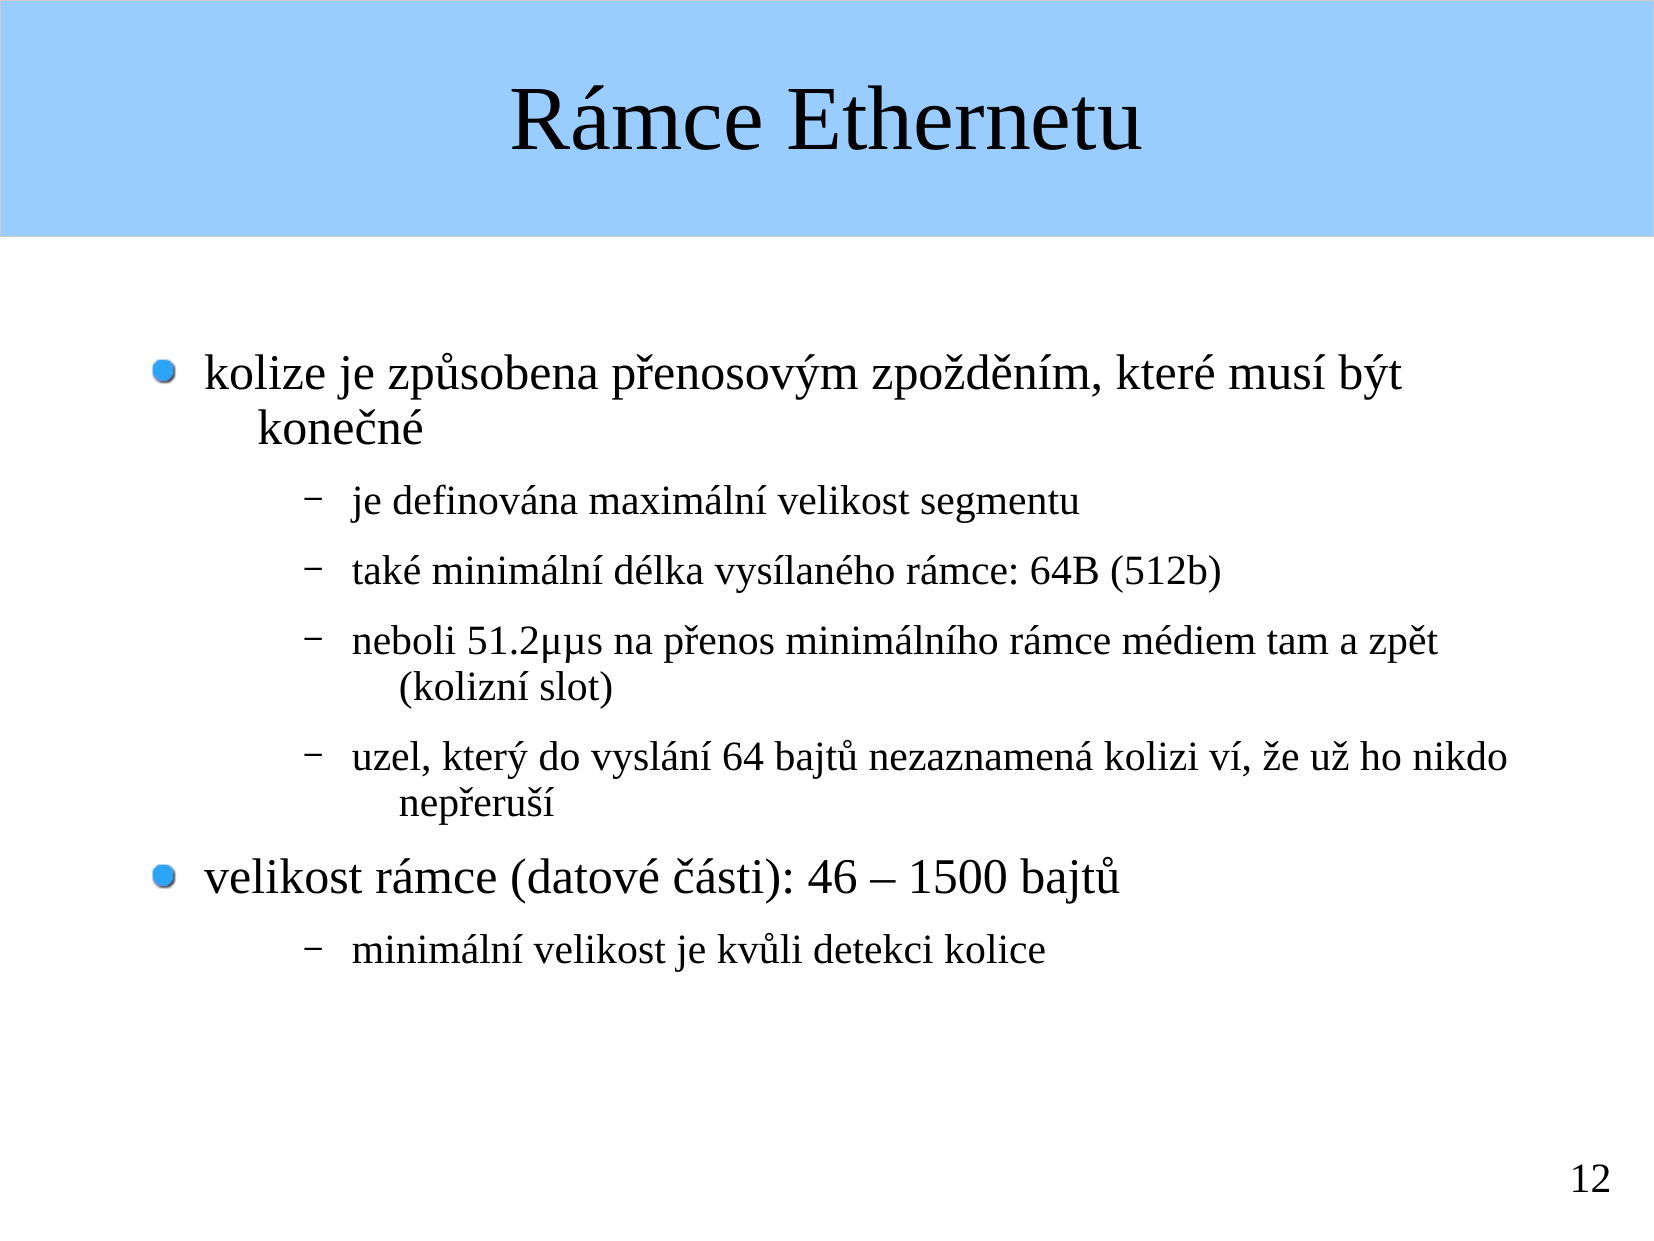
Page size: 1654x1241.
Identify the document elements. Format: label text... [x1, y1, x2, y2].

list kolize je způsobena přenosovým zpožděním, které musí být konečné je definována maximální velikost segmentu také minimální délka vysílaného rámce: 64B (512b) neboli 51.2μµs na přenos minimálního rámce médiem tam a zpět (kolizní slot) uzel, který do vyslání 64 bajtů nezaznamená kolizi ví, že už ho nikdo nepřeruší velikost rámce (datové části): 46 – 1500 bajtů minimální velikost je kvůli detekci kolice [115, 344, 1560, 1229]
title Rámce Ethernetu [0, 0, 1654, 237]
